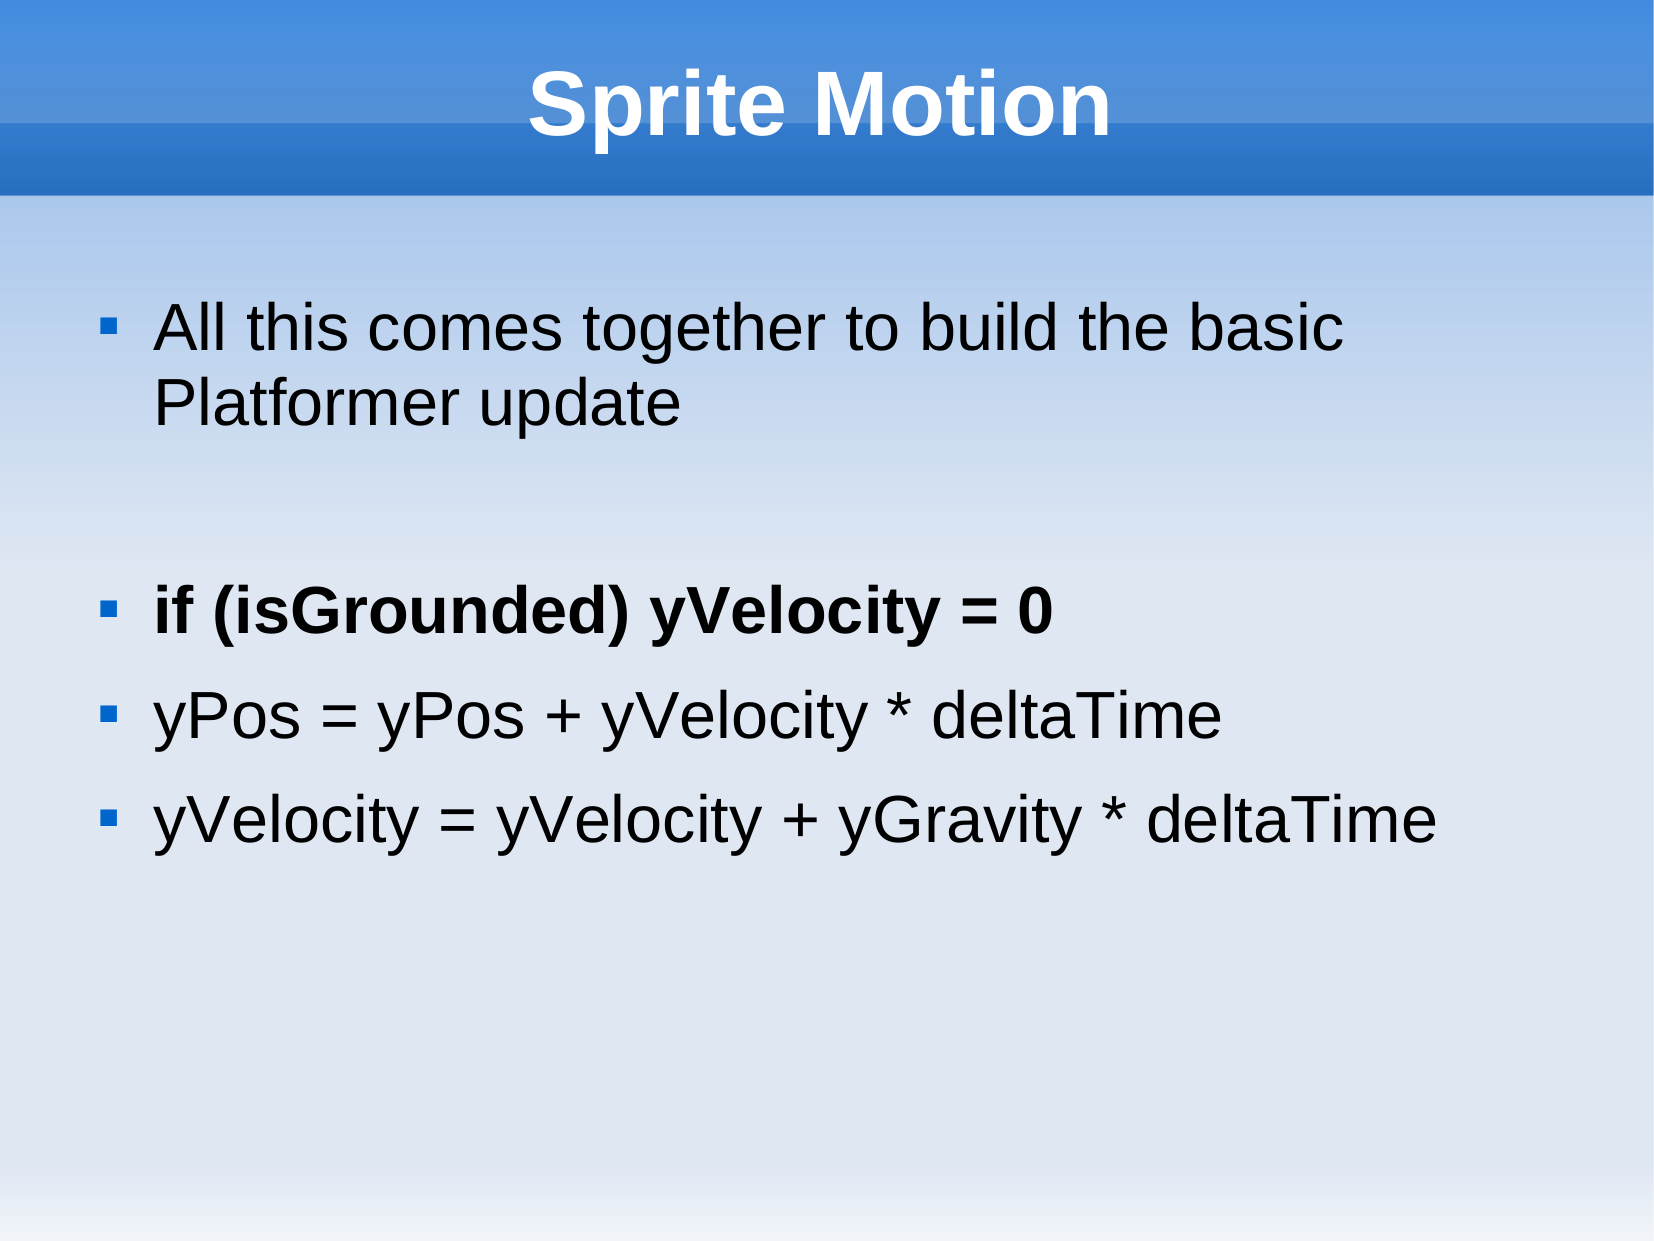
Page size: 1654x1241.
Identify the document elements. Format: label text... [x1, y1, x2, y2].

picture [0, 0, 1654, 1241]
list All this comes together to build the basic Platformer update if (isGrounded) yVelocity = 0 yPos = yPos + yVelocity * deltaTime yVelocity = yVelocity + yGravity * deltaTime [82, 290, 1571, 1161]
title Sprite Motion [76, 0, 1565, 208]
